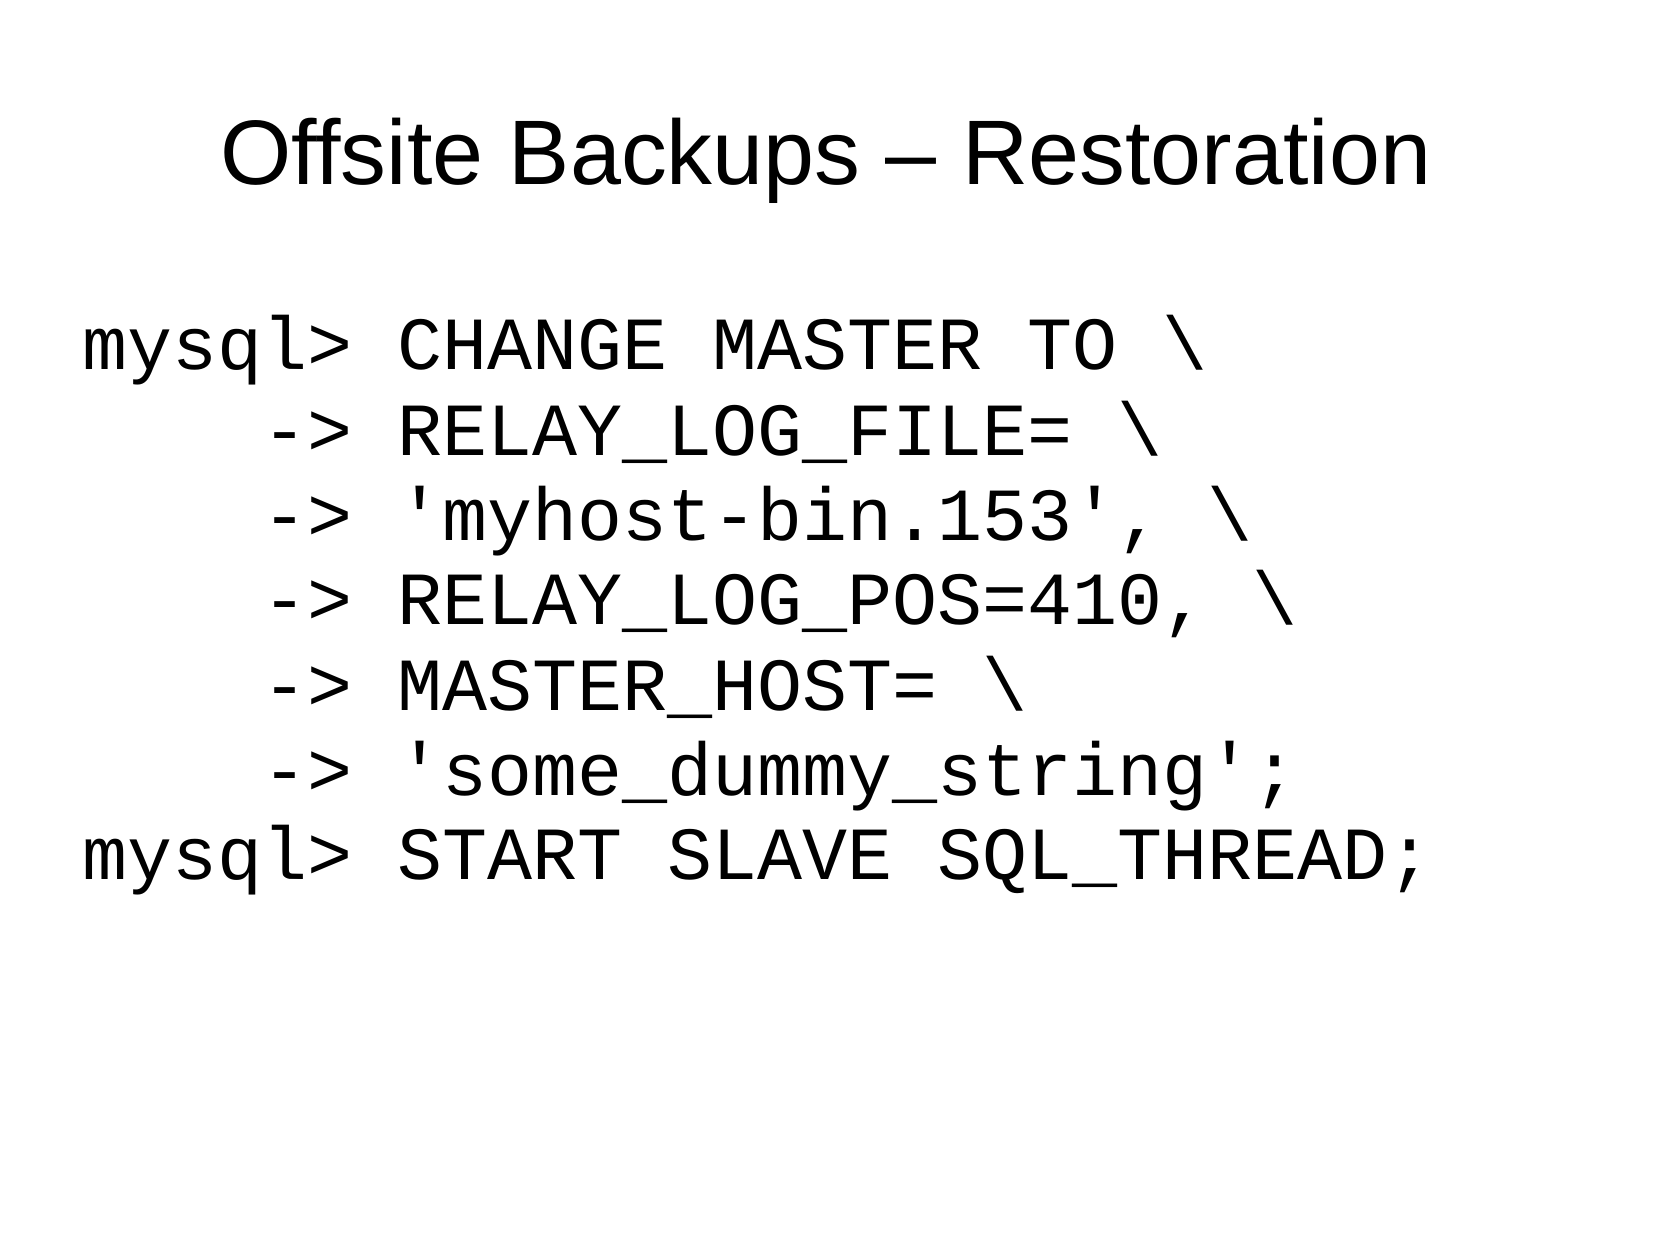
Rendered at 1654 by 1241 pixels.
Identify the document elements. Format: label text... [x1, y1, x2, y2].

subtitle mysql> CHANGE MASTER TO \ -> RELAY_LOG_FILE= \ -> 'myhost-bin.153', \ -> RELAY_LOG_POS=410, \ -> MASTER_HOST= \ -> 'some_dummy_string'; mysql> START SLAVE SQL_THREAD; [82, 290, 1571, 1109]
title Offsite Backups – Restoration [82, 49, 1571, 257]
